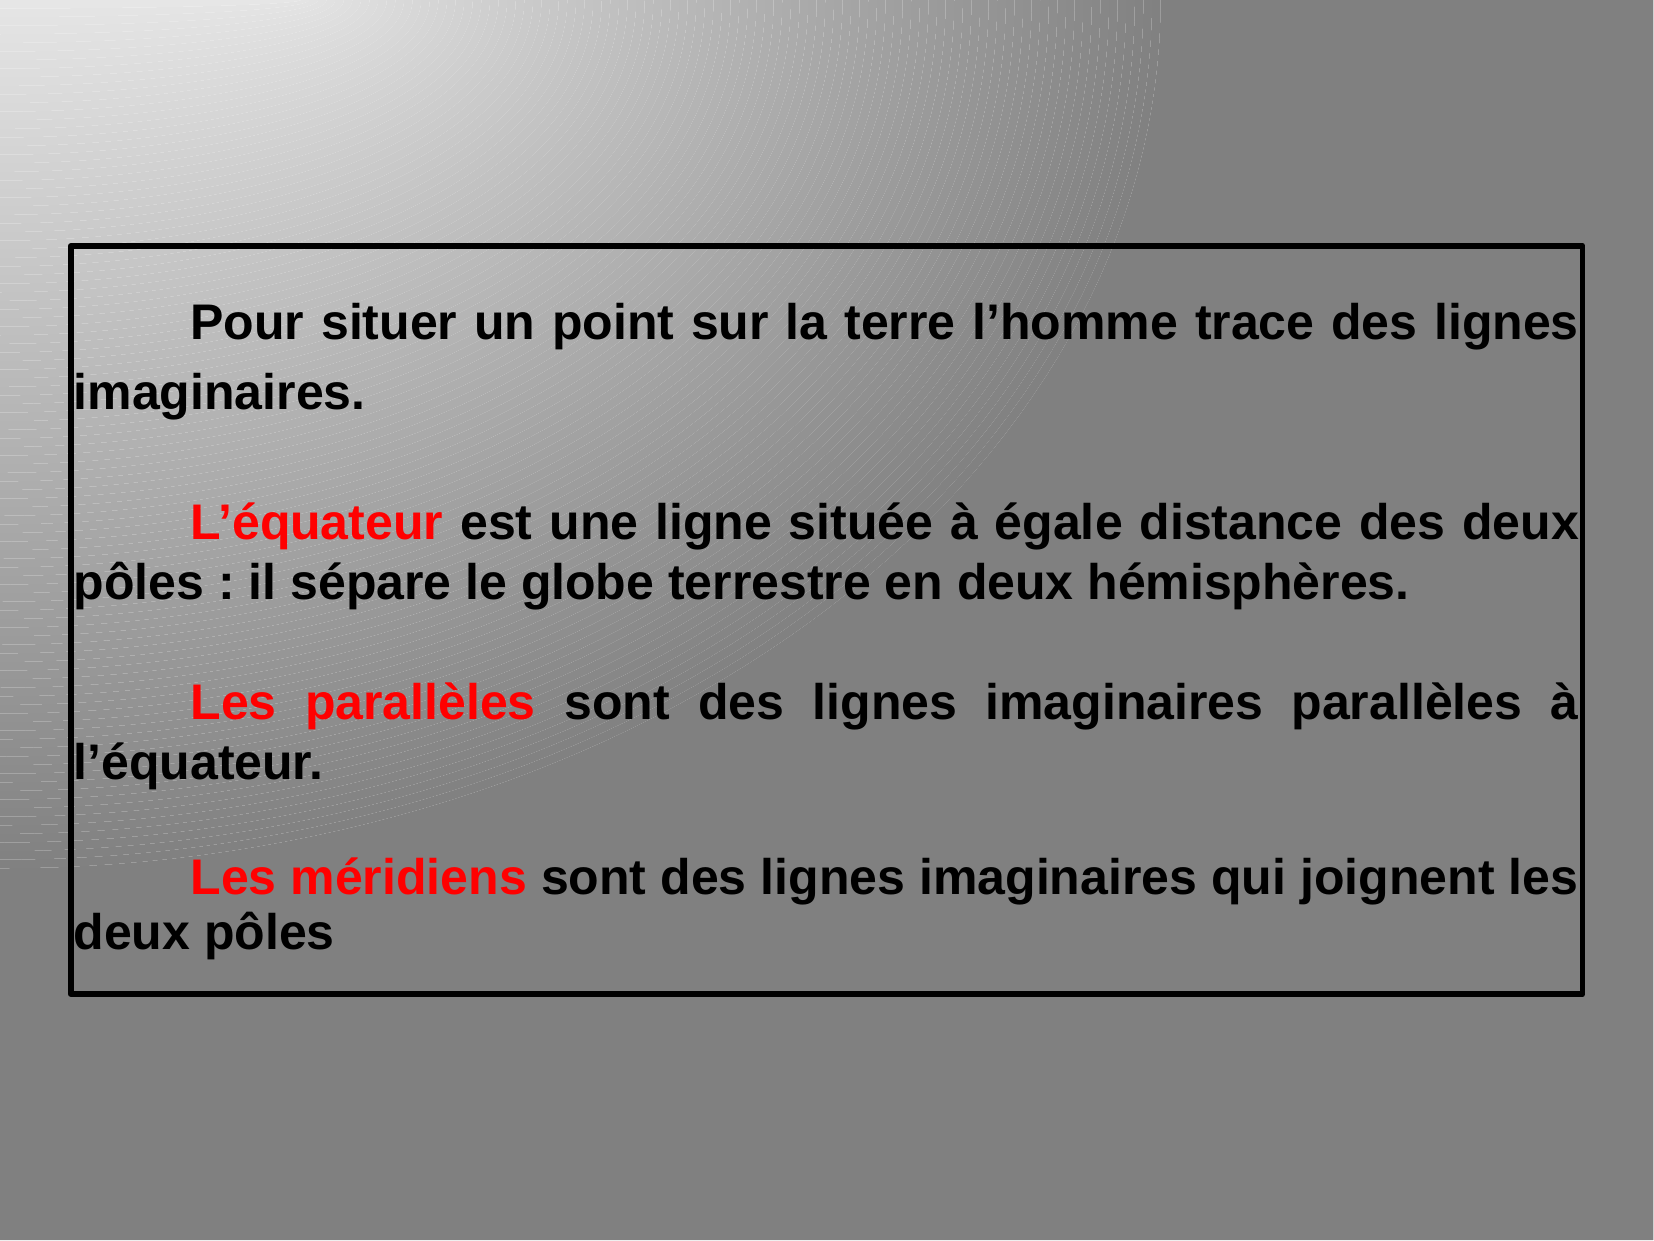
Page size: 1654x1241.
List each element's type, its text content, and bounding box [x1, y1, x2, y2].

subtitle Pour situer un point sur la terre l’homme trace des lignes imaginaires. L’équateur est une ligne située à égale distance des deux pôles : il sépare le globe terrestre en deux hémisphères. Les parallèles sont des lignes imaginaires parallèles à l’équateur. Les méridiens sont des lignes imaginaires qui joignent les deux pôles [70, 246, 1583, 995]
